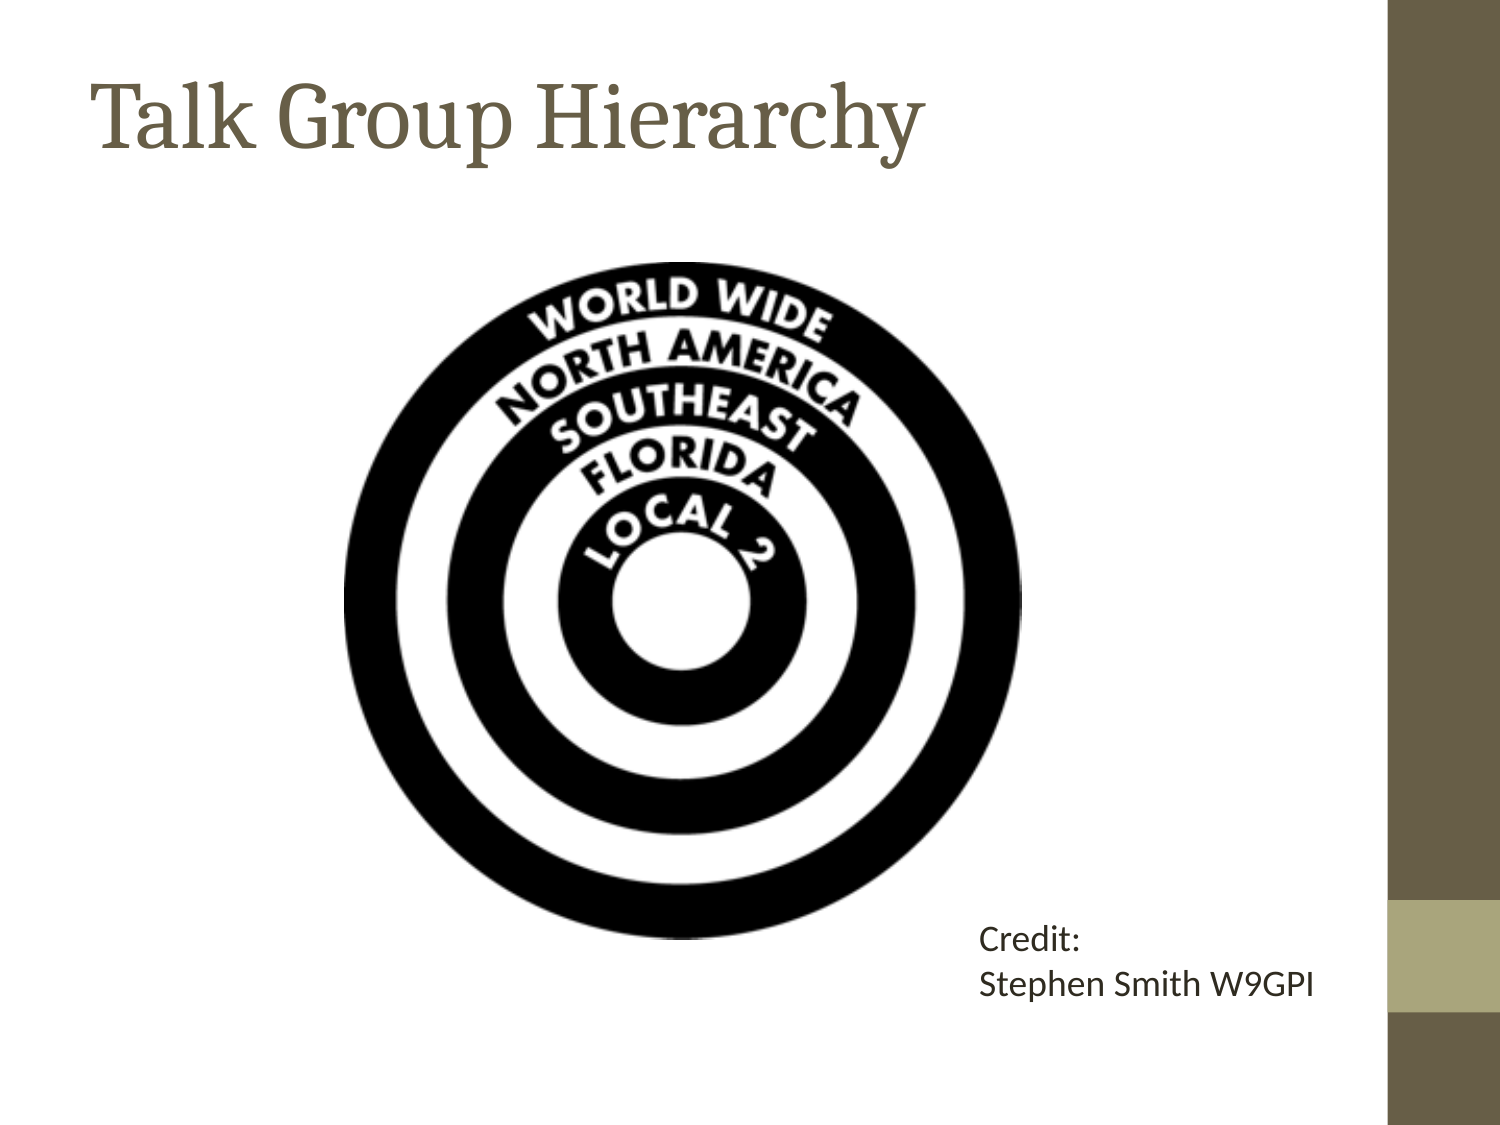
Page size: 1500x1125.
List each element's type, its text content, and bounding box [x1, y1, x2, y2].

picture [344, 262, 1022, 940]
title Talk Group Hierarchy [75, 45, 1325, 233]
text_box Credit: Stephen Smith W9GPI [964, 906, 1331, 1012]
